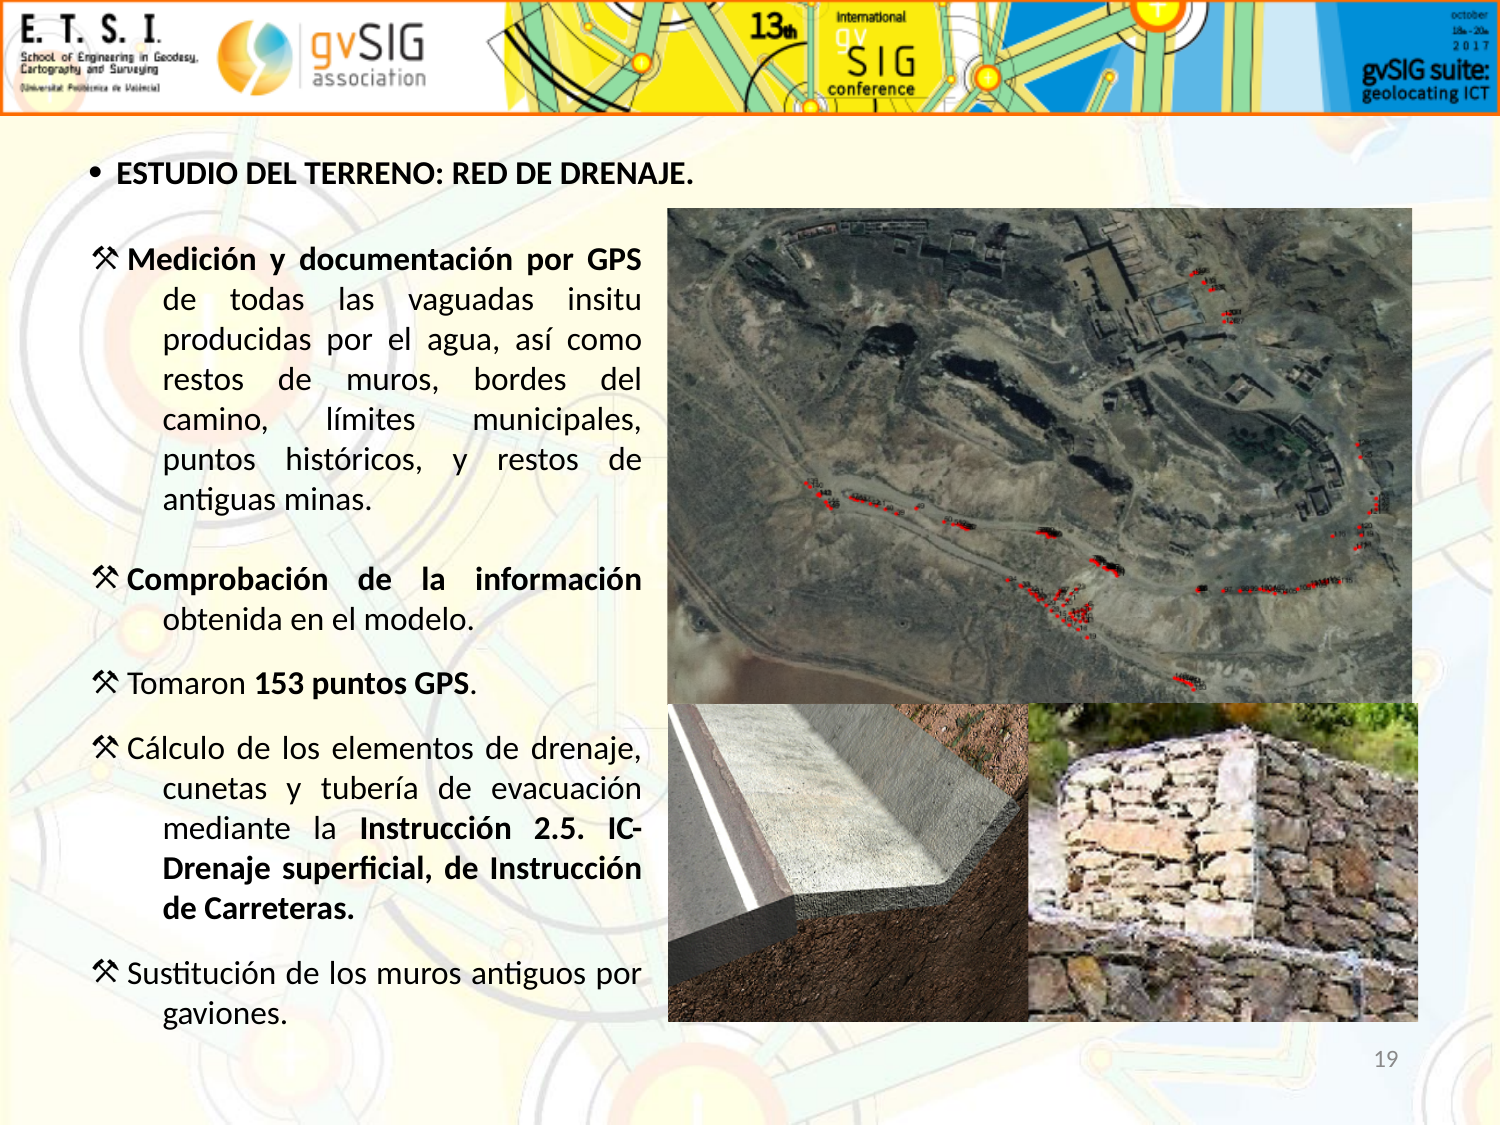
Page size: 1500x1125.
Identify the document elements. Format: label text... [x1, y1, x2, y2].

text_box <número> [1358, 1027, 1500, 1088]
picture [0, 0, 1500, 1125]
text_box ESTUDIO DEL TERRENO: RED DE DRENAJE. [35, 145, 1166, 189]
text_box Medición y documentación por GPS de todas las vaguadas insitu producidas por el agua, así como restos de muros, bordes del camino, límites municipales, puntos históricos, y restos de antiguas minas. Comprobación de la información obtenida en el modelo. Tomaron 153 puntos GPS. Cálculo de los elementos de drenaje, cunetas y tubería de evacuación mediante la Instrucción 2.5. IC- Drenaje superficial, de Instrucción de Carreteras. Sustitución de los muros antiguos por gaviones. [38, 231, 650, 833]
